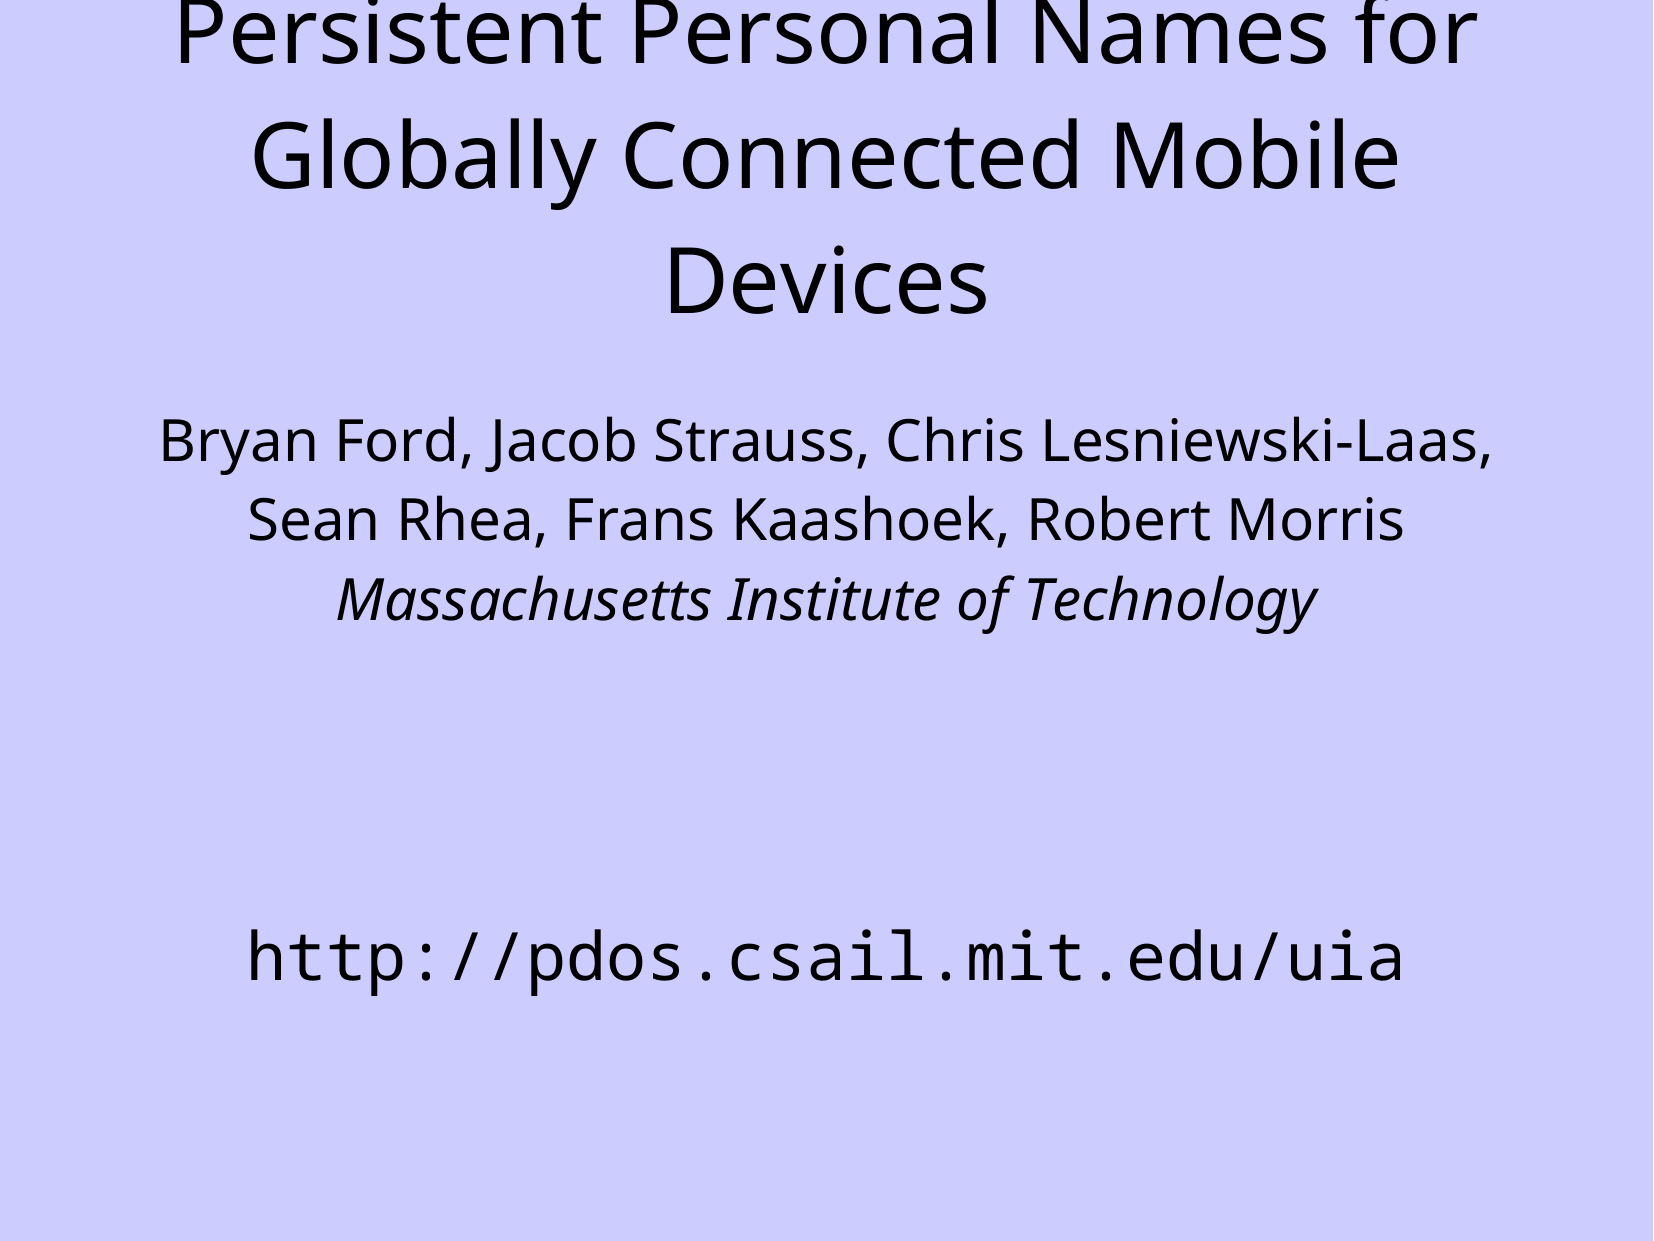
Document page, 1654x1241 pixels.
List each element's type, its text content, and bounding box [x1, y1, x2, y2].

title Persistent Personal Names for Globally Connected Mobile Devices [82, 47, 1571, 260]
subtitle Bryan Ford, Jacob Strauss, Chris Lesniewski-Laas, Sean Rhea, Frans Kaashoek, Robert Morris Massachusetts Institute of Technology http://pdos.csail.mit.edu/uia [82, 290, 1571, 1109]
